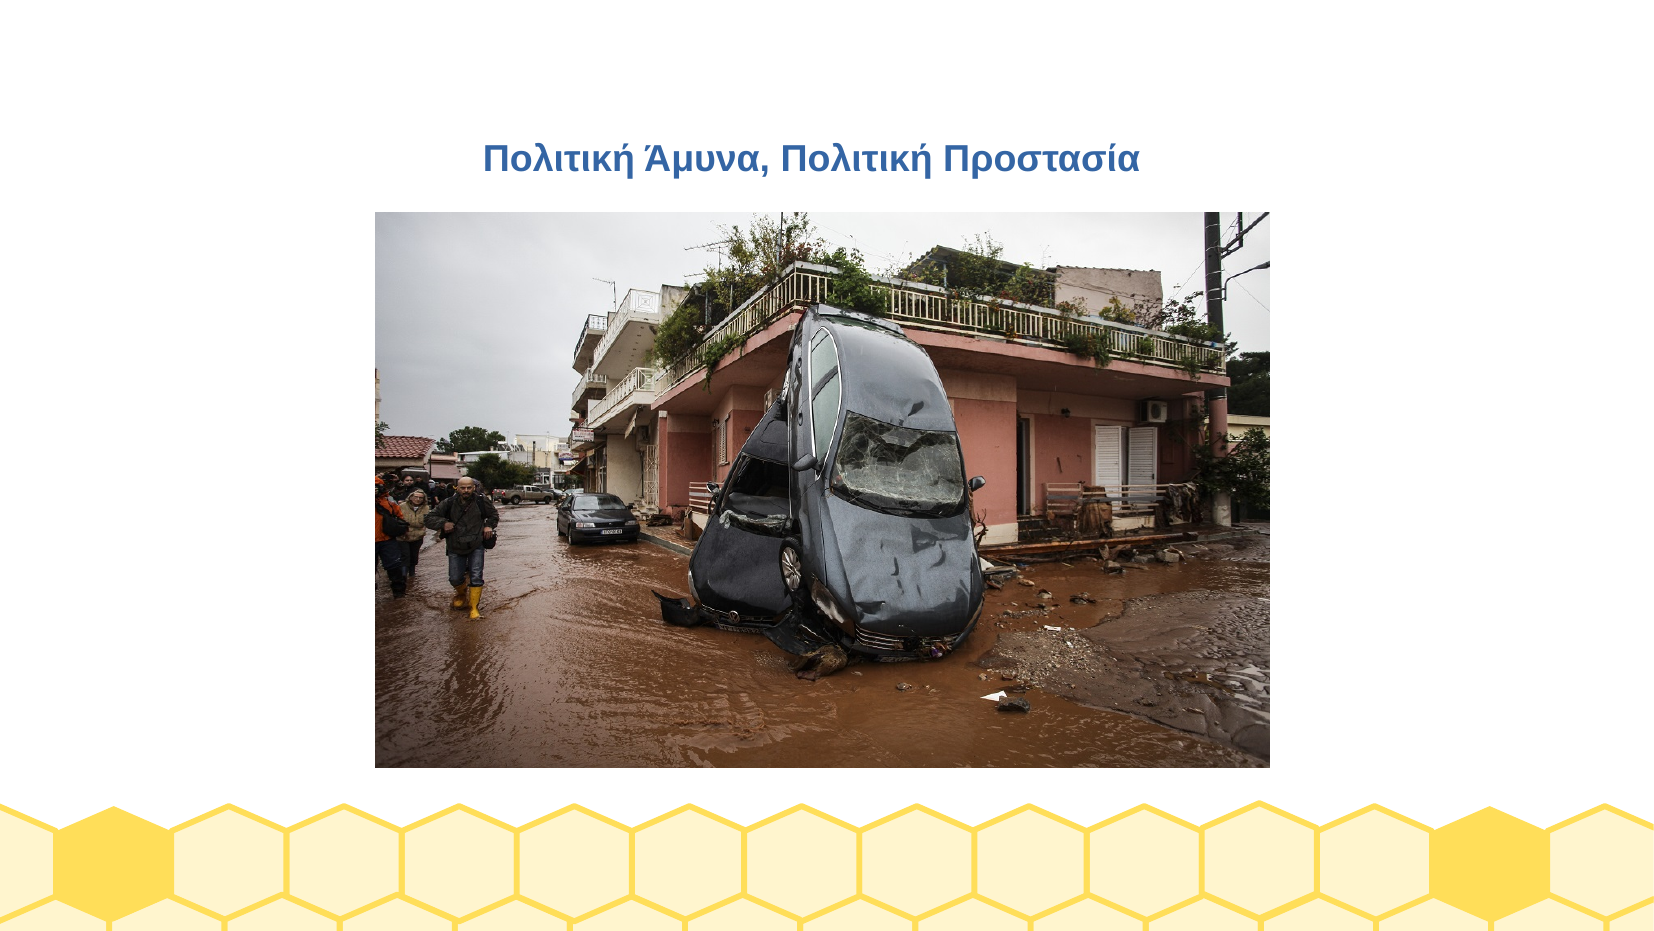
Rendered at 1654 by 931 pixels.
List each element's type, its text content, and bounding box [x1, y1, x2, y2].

picture [375, 212, 1270, 768]
text_box Πολιτική Άμυνα, Πολιτική Προστασία [383, 88, 1241, 205]
